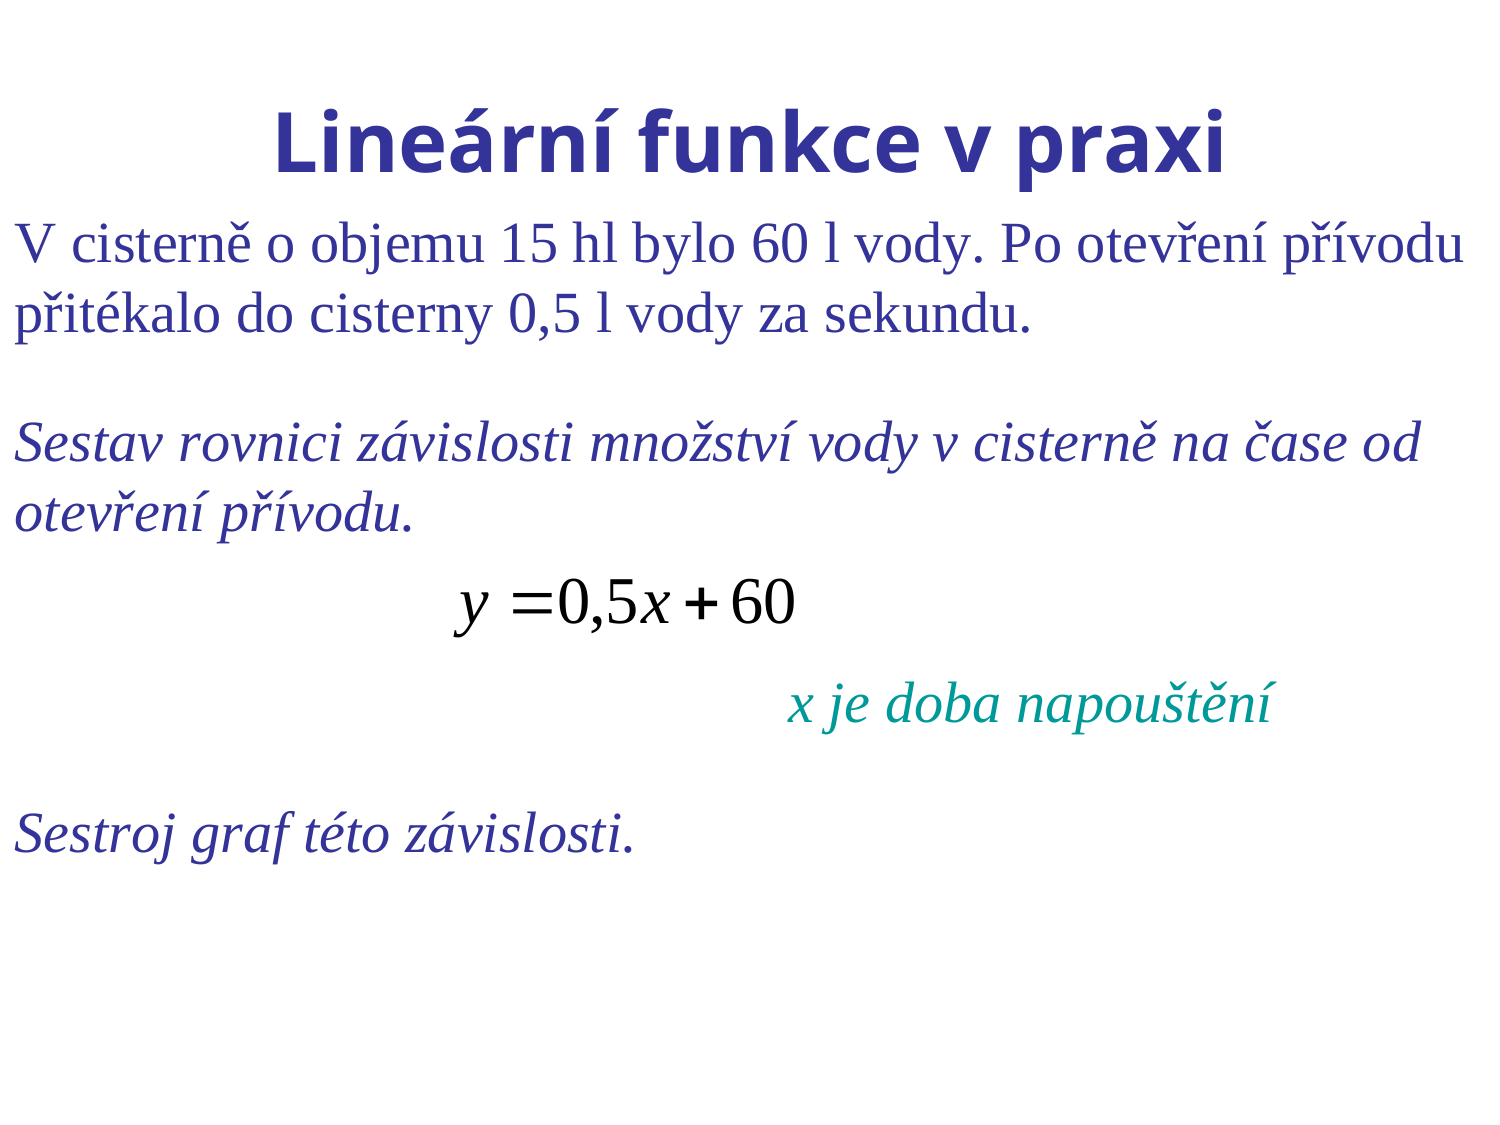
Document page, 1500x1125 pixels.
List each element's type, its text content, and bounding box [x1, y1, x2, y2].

chart [442, 562, 810, 652]
text_box x je doba napouštění [773, 656, 1365, 743]
text_box Sestav rovnici závislosti množství vody v cisterně na čase od otevření přívodu. [0, 395, 1500, 551]
text_box Lineární funkce v praxi [75, 45, 1426, 233]
text_box Sestroj graf této závislosti. [0, 786, 1500, 872]
text_box V cisterně o objemu 15 hl bylo 60 l vody. Po otevření přívodu přitékalo do cisterny 0,5 l vody za sekundu. [0, 196, 1500, 352]
